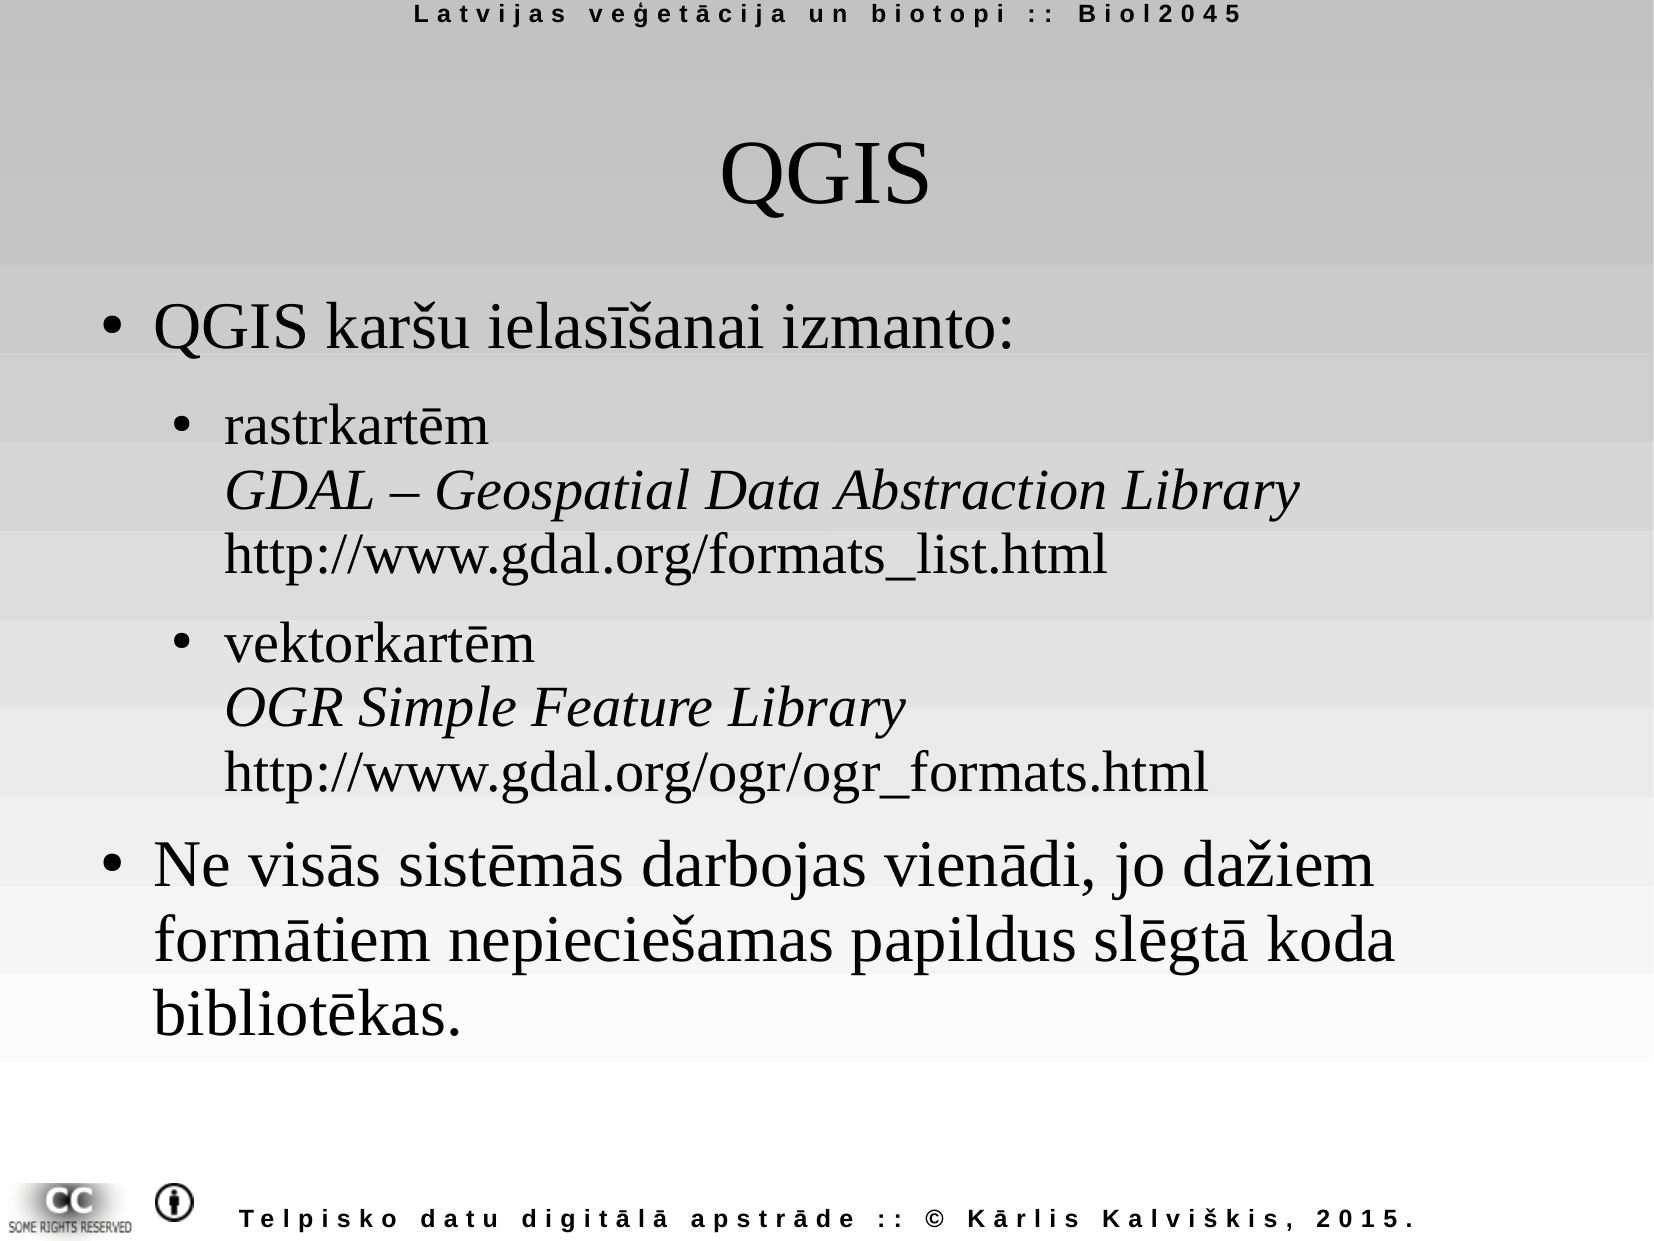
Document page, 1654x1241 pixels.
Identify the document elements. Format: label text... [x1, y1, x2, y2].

list QGIS karšu ielasīšanai izmanto: rastrkartēm GDAL – Geospatial Data Abstraction Library http://www.gdal.org/formats_list.html vektorkartēm OGR Simple Feature Library http://www.gdal.org/ogr/ogr_formats.html Ne visās sistēmās darbojas vienādi, jo dažiem formātiem nepieciešamas papildus slēgtā koda bibliotēkas. [82, 289, 1571, 1098]
picture [0, 0, 1654, 1241]
title QGIS [29, 56, 1625, 289]
